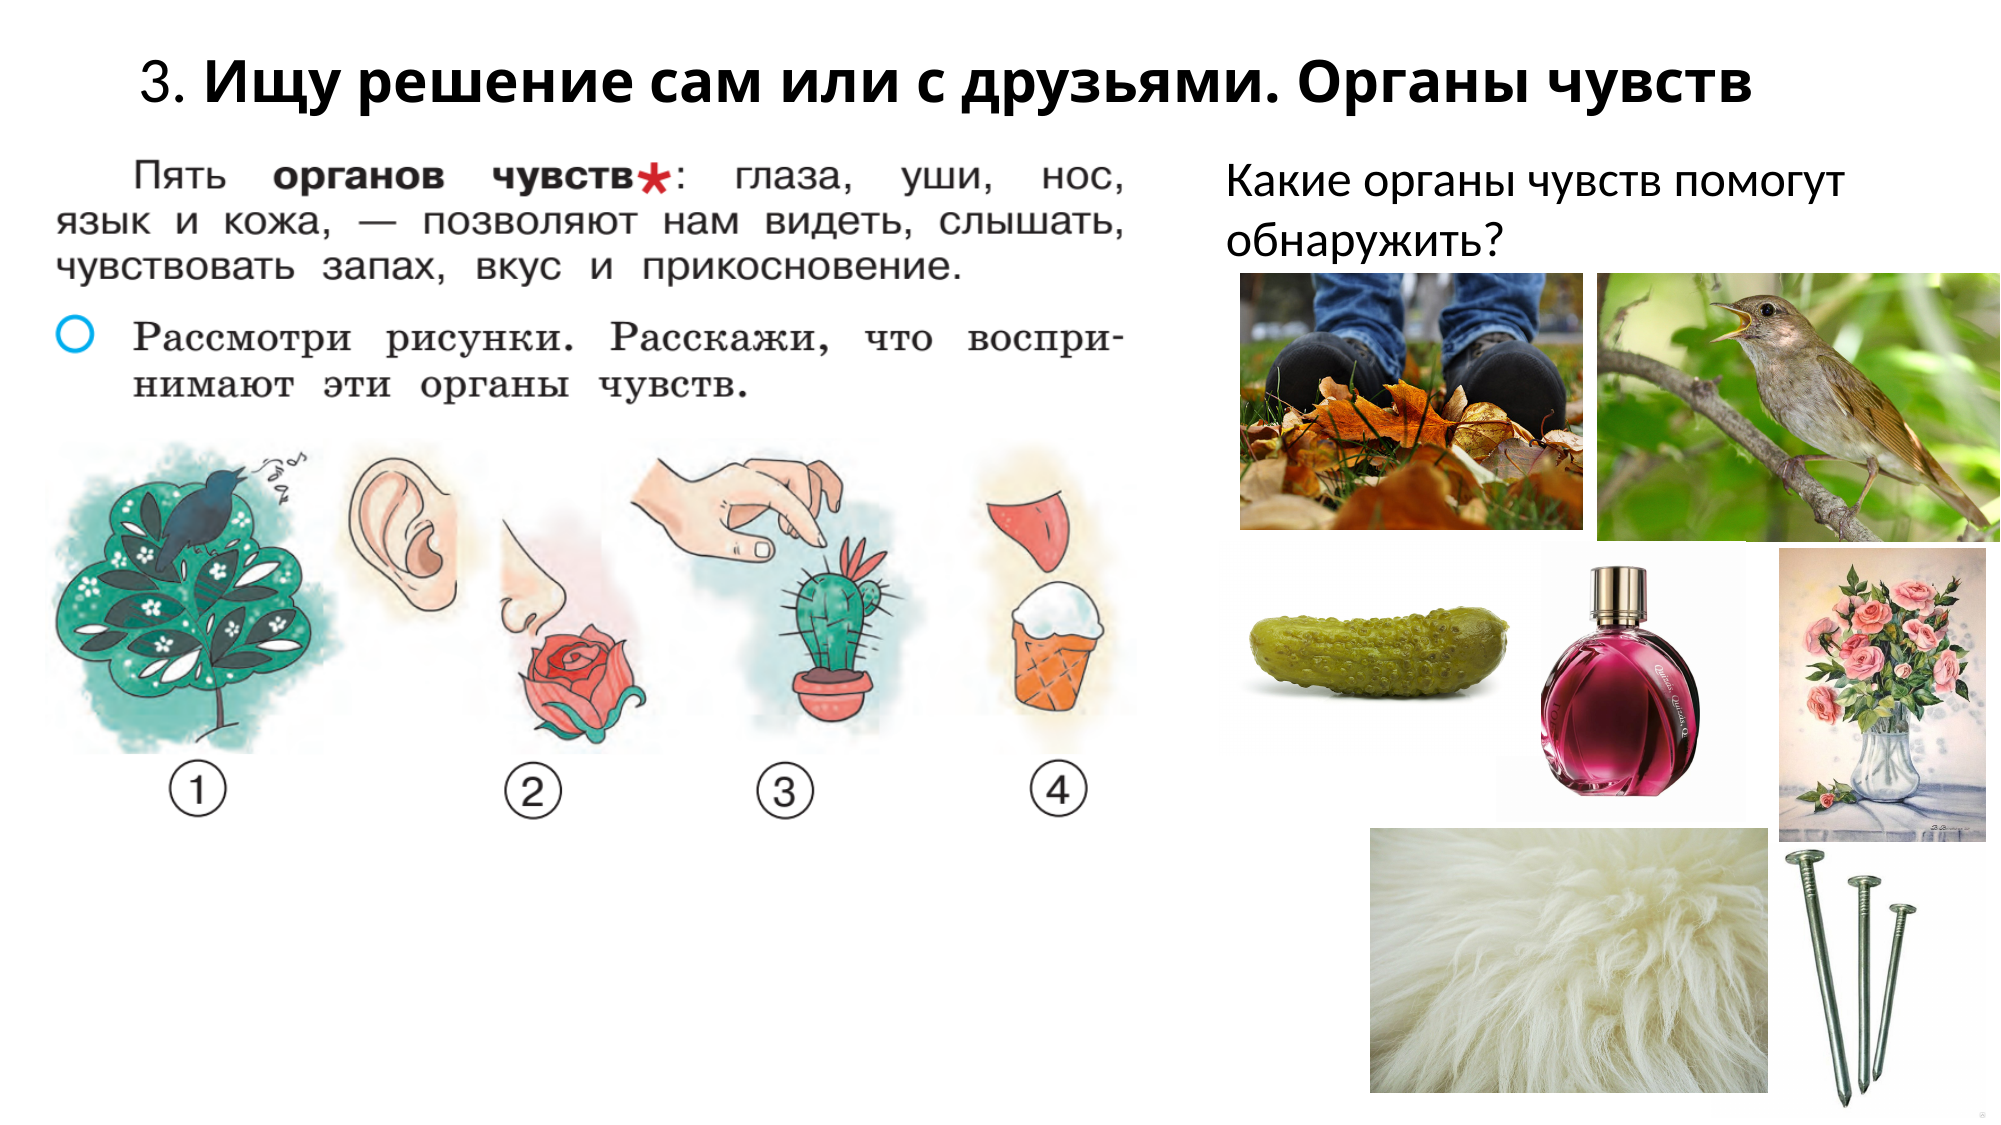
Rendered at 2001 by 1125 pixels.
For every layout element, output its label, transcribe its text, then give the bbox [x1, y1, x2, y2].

picture [1779, 548, 1986, 842]
picture [34, 124, 1192, 857]
picture [1219, 273, 2000, 822]
picture [1370, 828, 1986, 1118]
picture [1240, 273, 1583, 531]
title 3. Ищу решение сам или с друзьями. Органы чувств [123, 38, 1849, 125]
text_box Какие органы чувств помогут обнаружить? [1211, 139, 1966, 275]
